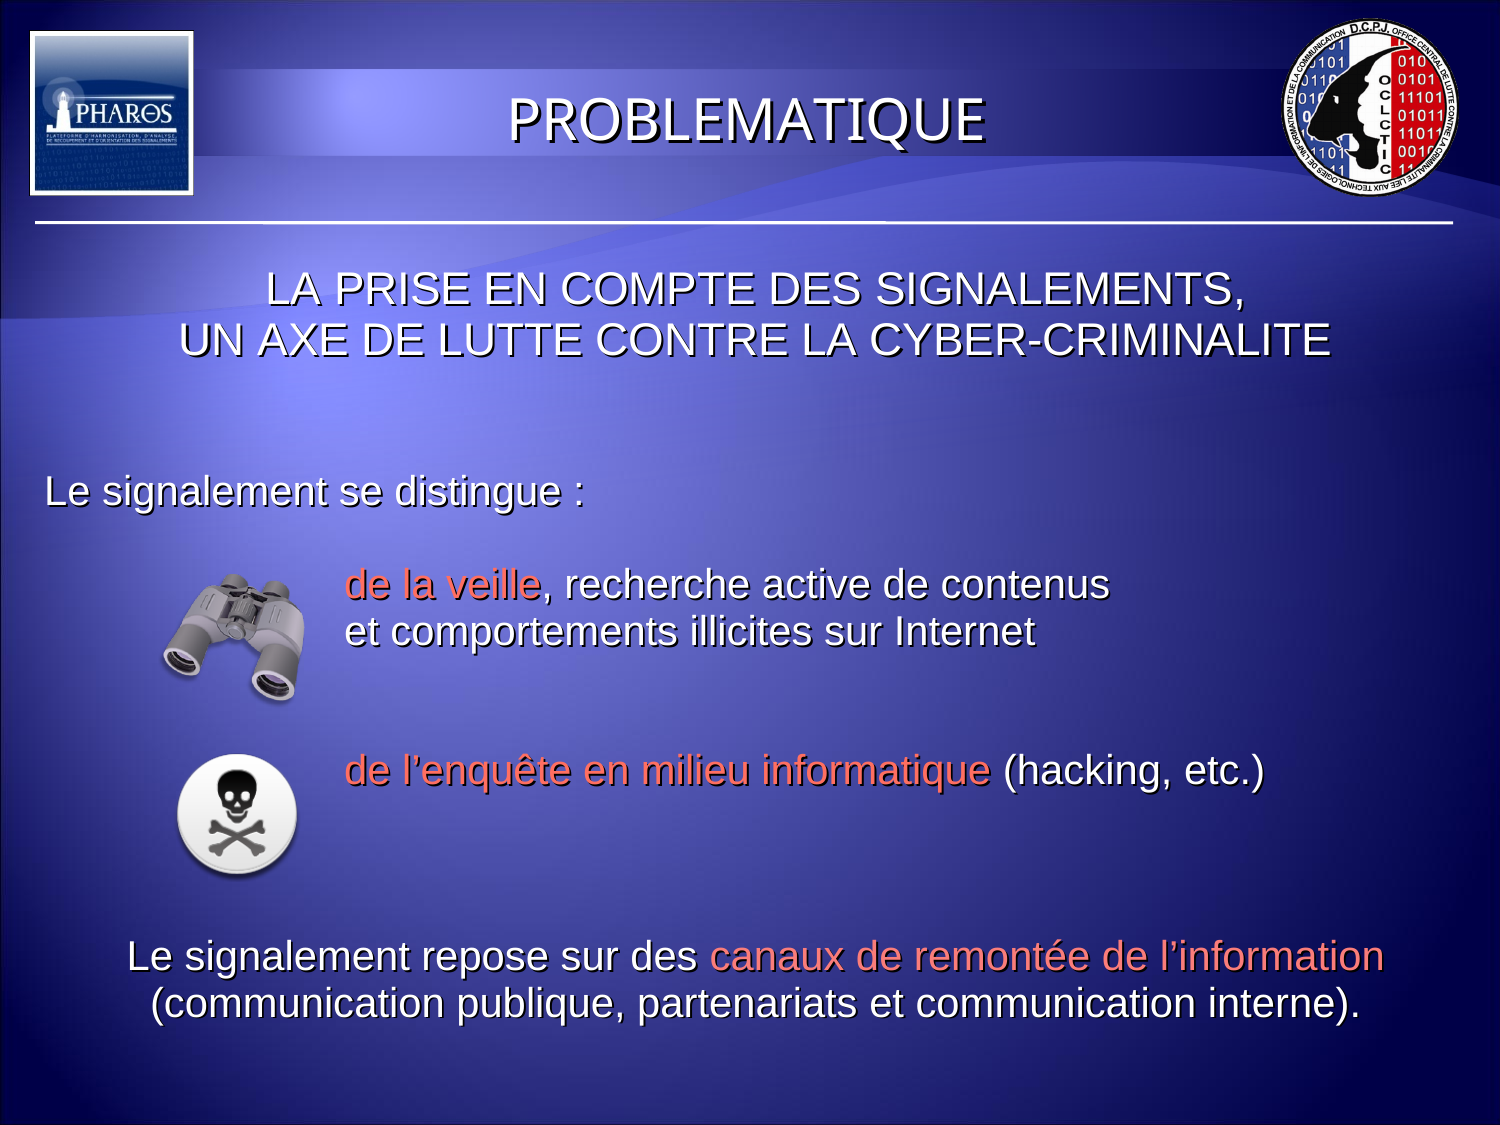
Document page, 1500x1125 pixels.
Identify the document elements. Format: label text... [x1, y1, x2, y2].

text_box PROBLEMATIQUE [194, 70, 1281, 165]
text_box LA PRISE EN COMPTE DES SIGNALEMENTS, UN AXE DE LUTTE CONTRE LA CYBER-CRIMINALITE Le signalement se distingue : de la veille, recherche active de contenus et comportements illicites sur Internet de l’enquête en milieu informatique (hacking, etc.) Le signalement repose sur des canaux de remontée de l’information (communication publique, partenariats et communication interne). [29, 255, 1483, 1034]
picture [0, 0, 1500, 1125]
